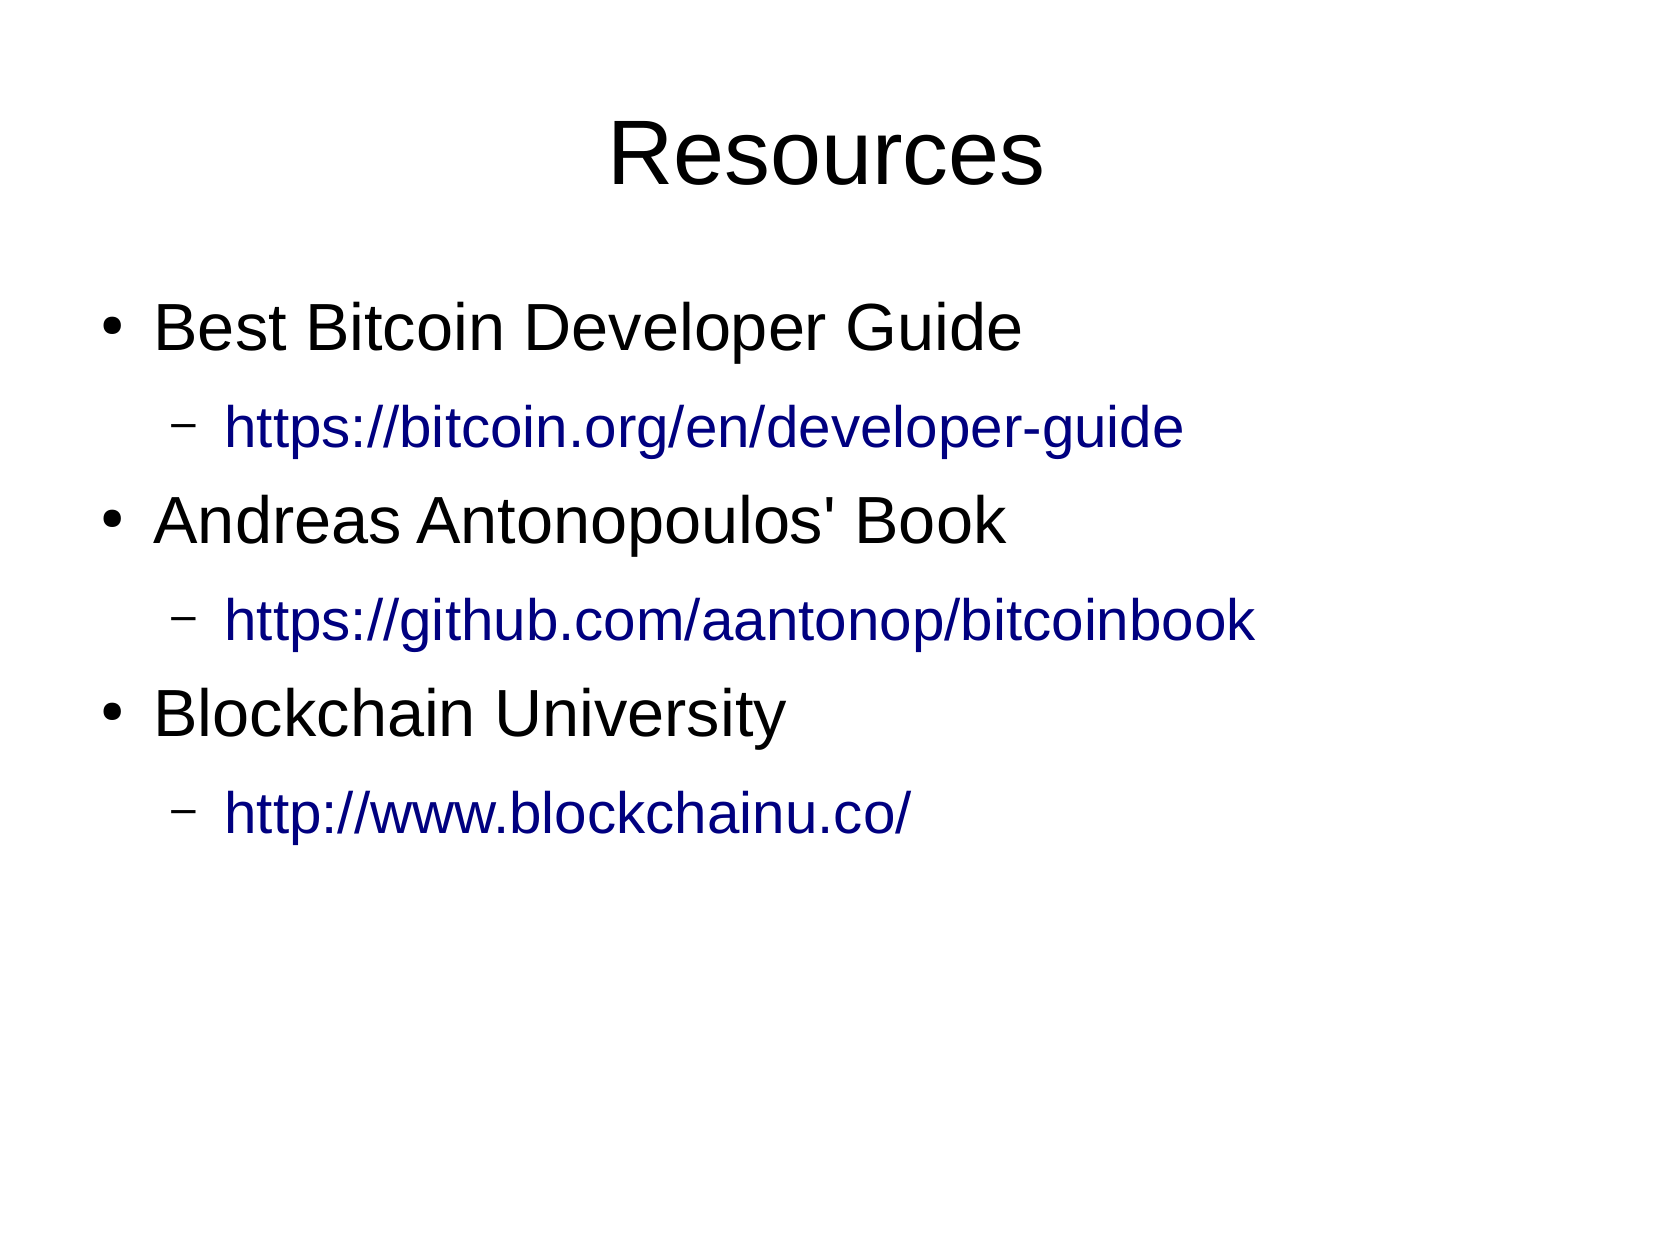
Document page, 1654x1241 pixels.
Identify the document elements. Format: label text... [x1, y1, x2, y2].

list Best Bitcoin Developer Guide https://bitcoin.org/en/developer-guide Andreas Antonopoulos' Book https://github.com/aantonop/bitcoinbook Blockchain University http://www.blockchainu.co/ [82, 290, 1571, 1010]
title Resources [82, 49, 1571, 257]
